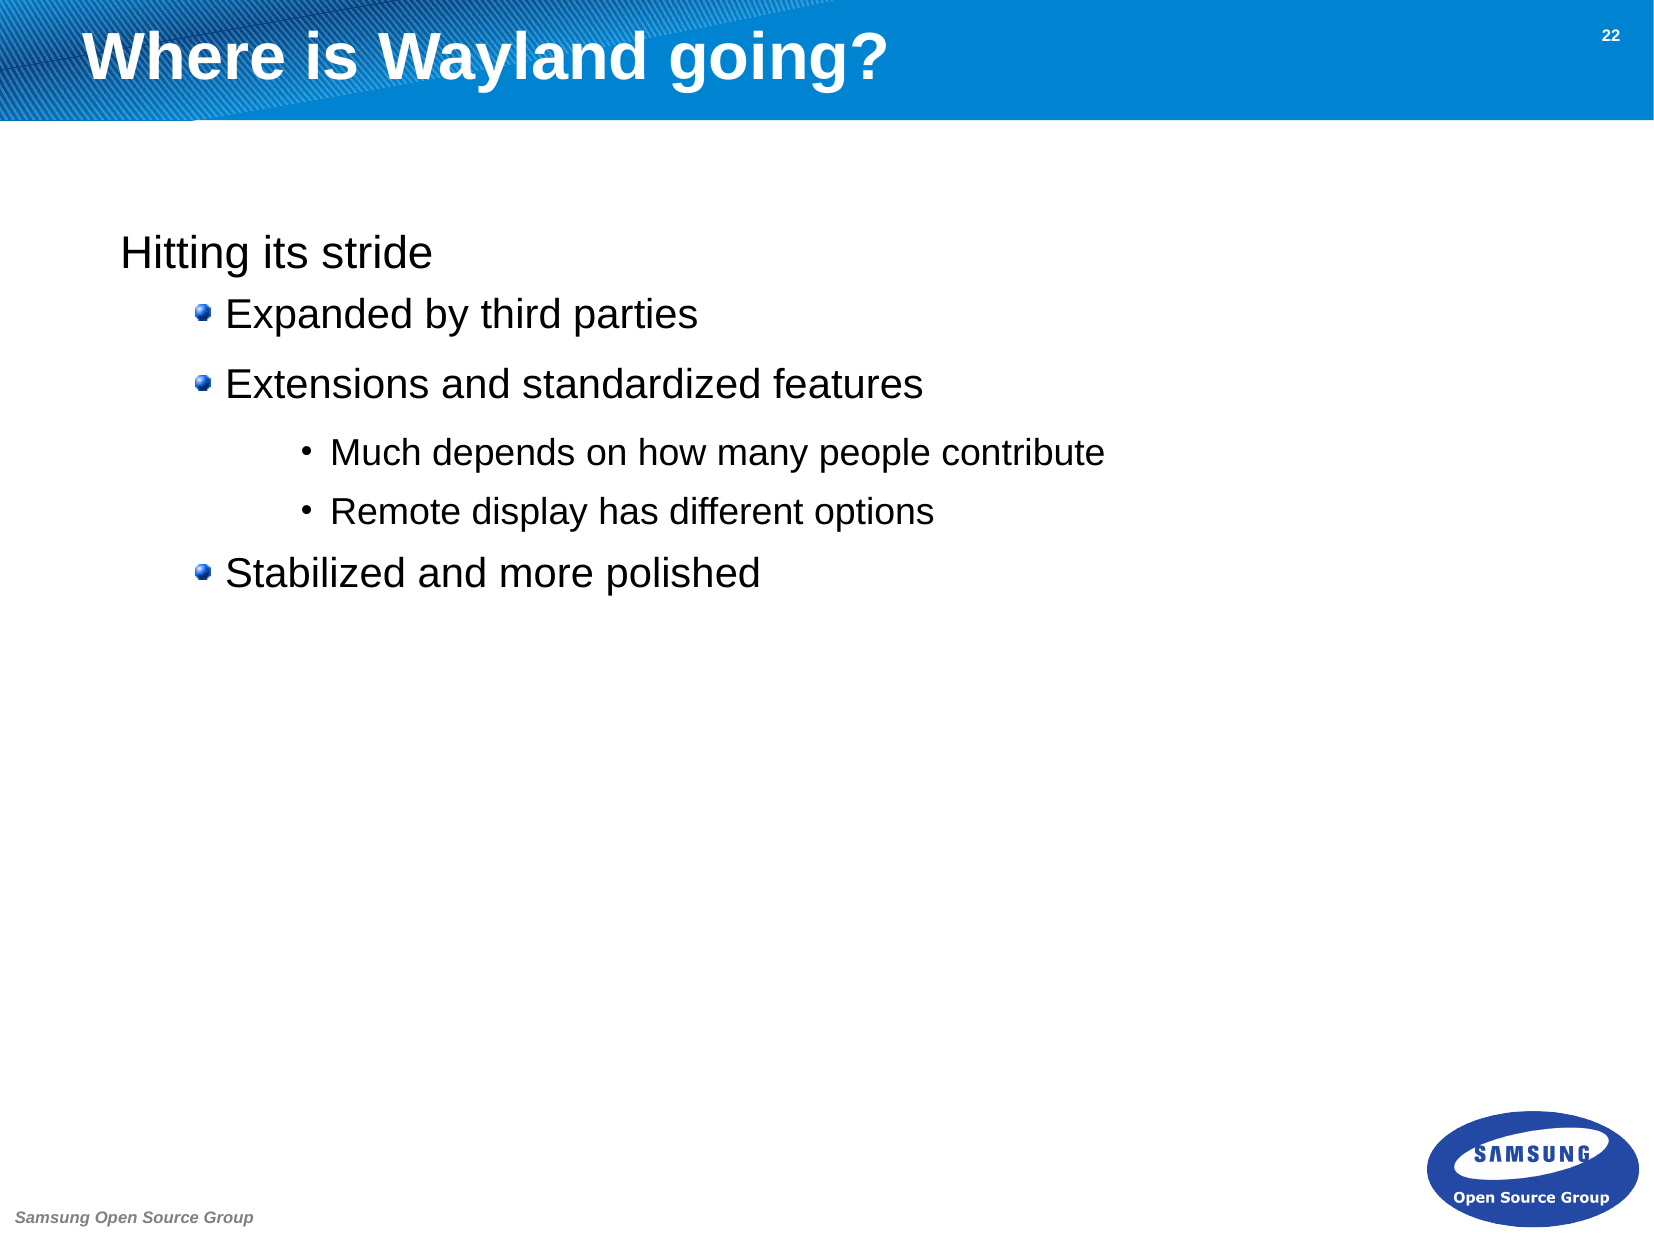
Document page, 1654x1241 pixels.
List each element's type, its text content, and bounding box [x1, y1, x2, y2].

list Hitting its stride Expanded by third parties Extensions and standardized features Much depends on how many people contribute Remote display has different options Stabilized and more polished [90, 225, 1545, 945]
title Where is Wayland going? [82, 15, 1570, 100]
picture [1425, 1109, 1641, 1230]
